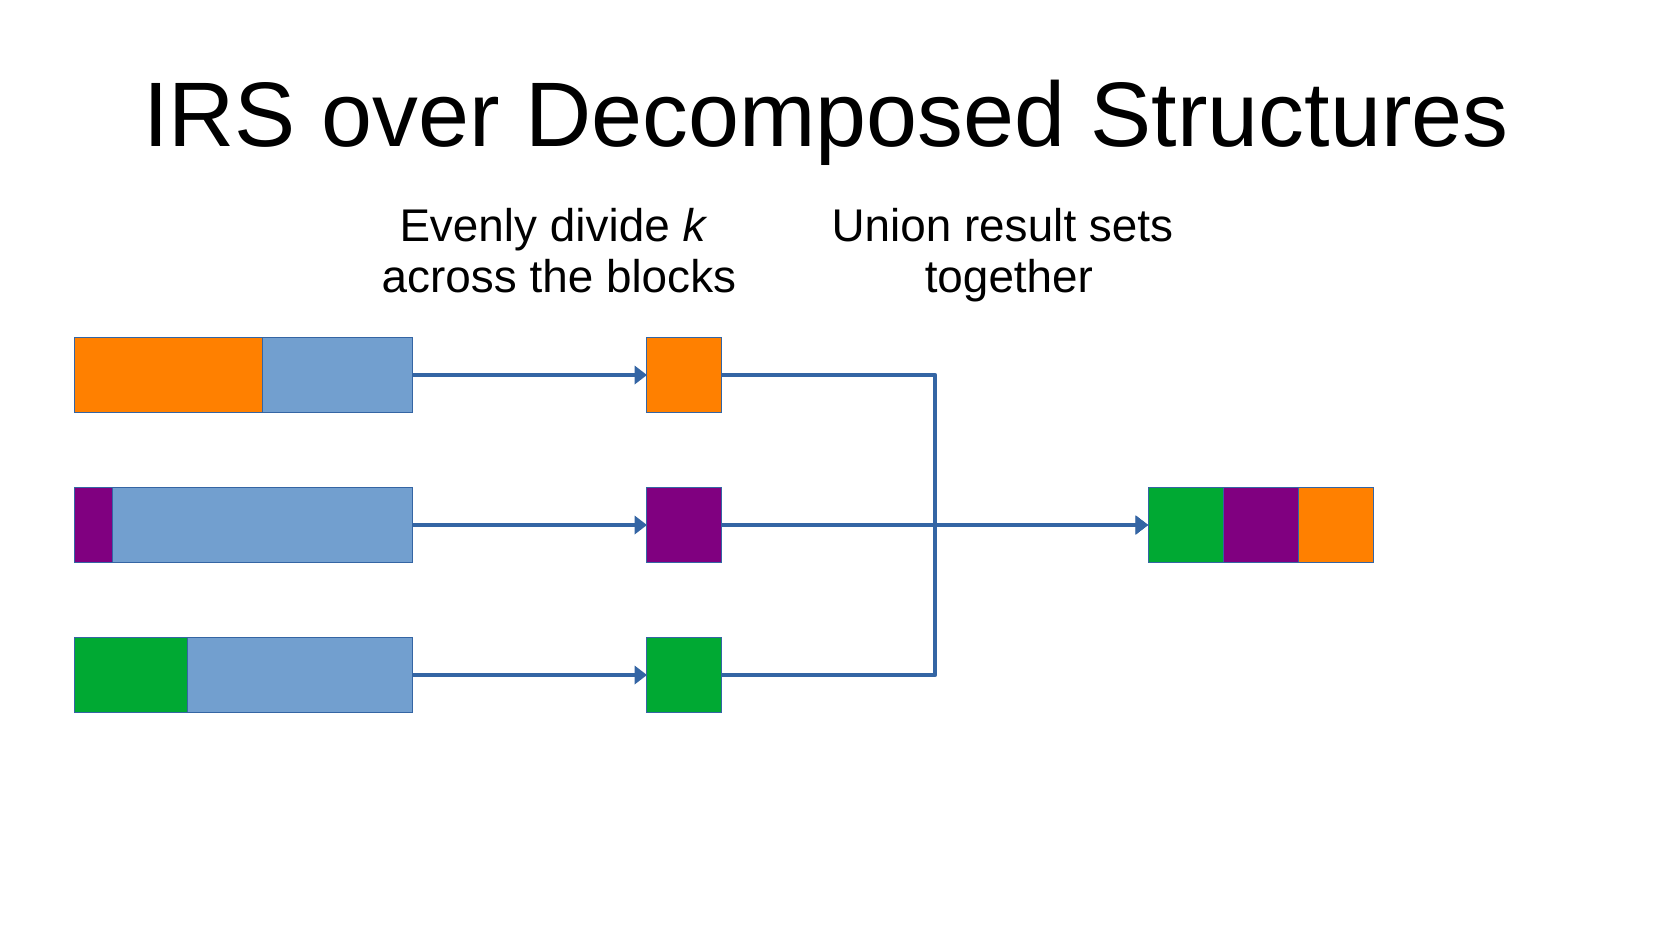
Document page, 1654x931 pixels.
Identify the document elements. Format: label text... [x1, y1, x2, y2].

text_box [646, 637, 722, 713]
text_box Union result sets together [816, 192, 1201, 310]
text_box Evenly divide k across the blocks [366, 192, 751, 310]
title IRS over Decomposed Structures [82, 37, 1571, 193]
text_box [74, 487, 413, 563]
text_box [646, 337, 722, 413]
text_box [74, 637, 413, 713]
text_box [1148, 487, 1374, 563]
text_box [646, 487, 722, 563]
text_box [74, 337, 413, 413]
